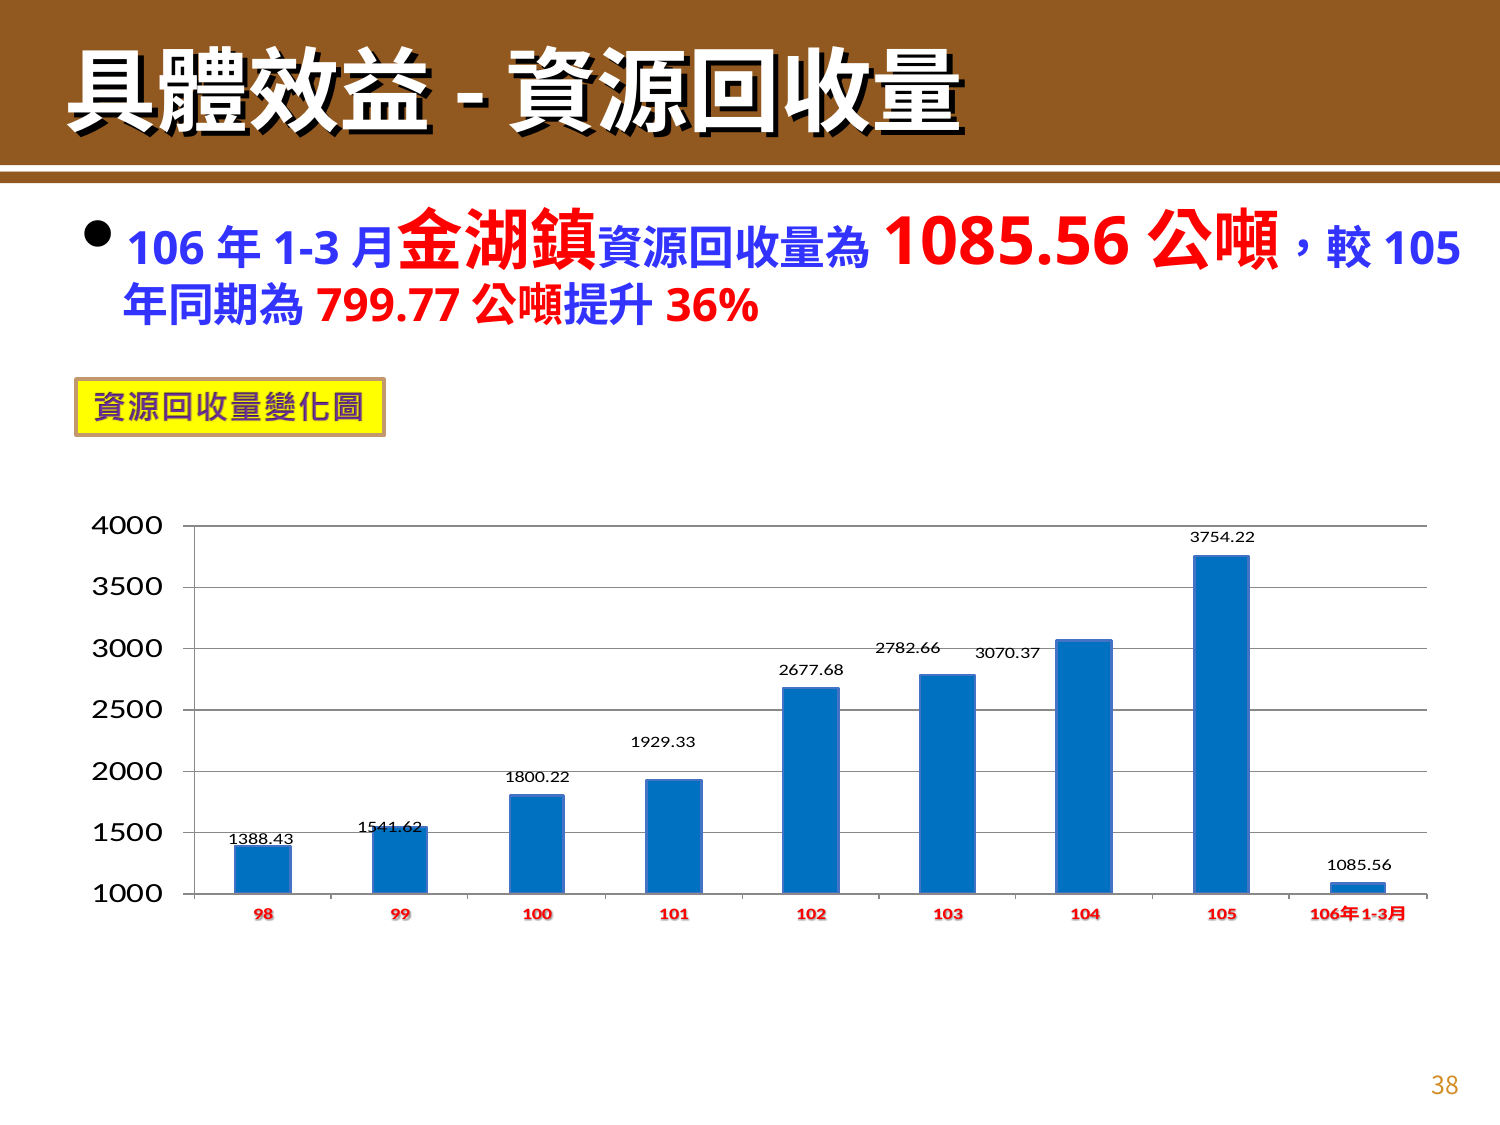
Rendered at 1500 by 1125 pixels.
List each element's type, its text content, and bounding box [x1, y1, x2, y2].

text_box 106年1-3月金湖鎮資源回收量為1085.56公噸，較105年同期為799.77公噸提升36% [47, 196, 1500, 380]
picture [72, 376, 386, 447]
title 具體效益-資源回收量 [50, 19, 1476, 157]
chart [0, 451, 1474, 1102]
